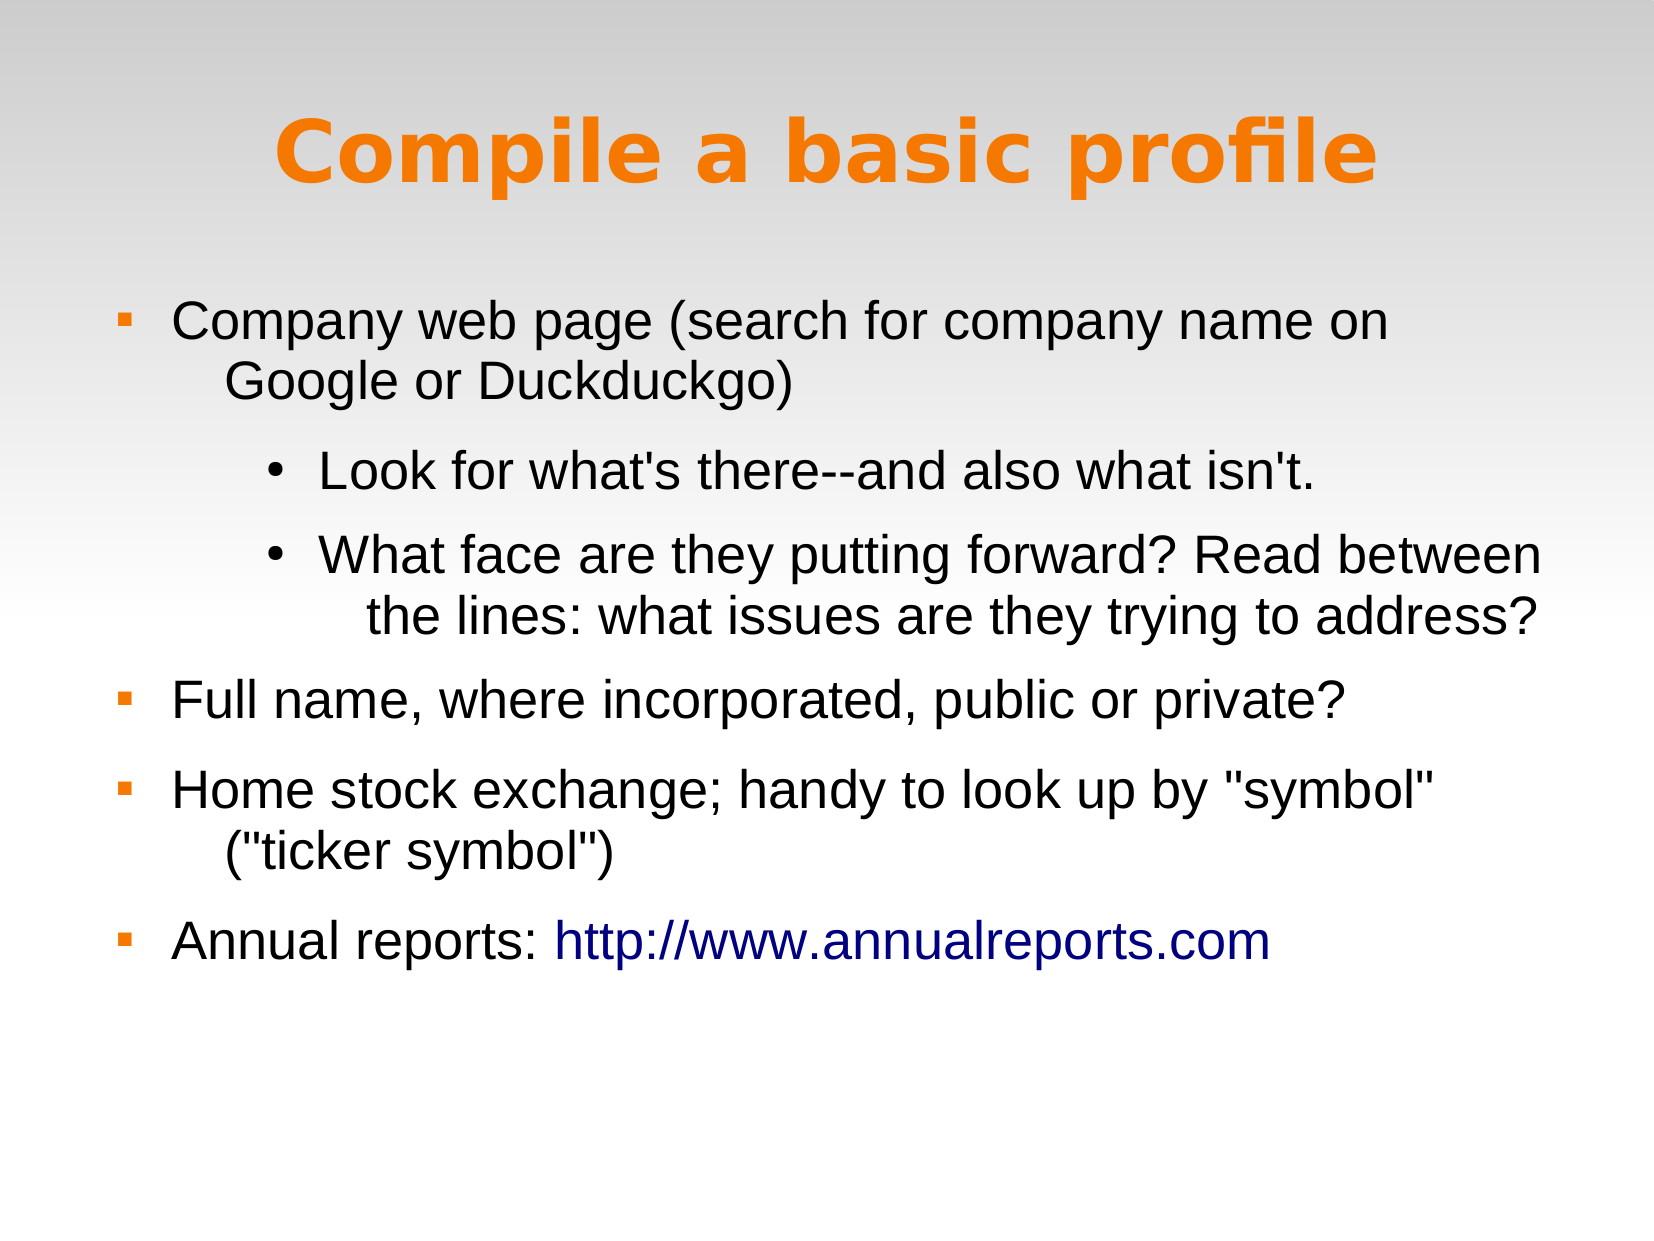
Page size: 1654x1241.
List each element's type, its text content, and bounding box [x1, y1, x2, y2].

list Company web page (search for company name on Google or Duckduckgo) Look for what's there--and also what isn't. What face are they putting forward? Read between the lines: what issues are they trying to address? Full name, where incorporated, public or private? Home stock exchange; handy to look up by "symbol" ("ticker symbol") Annual reports: http://www.annualreports.com [82, 290, 1571, 1109]
title Compile a basic profile [82, 49, 1571, 257]
